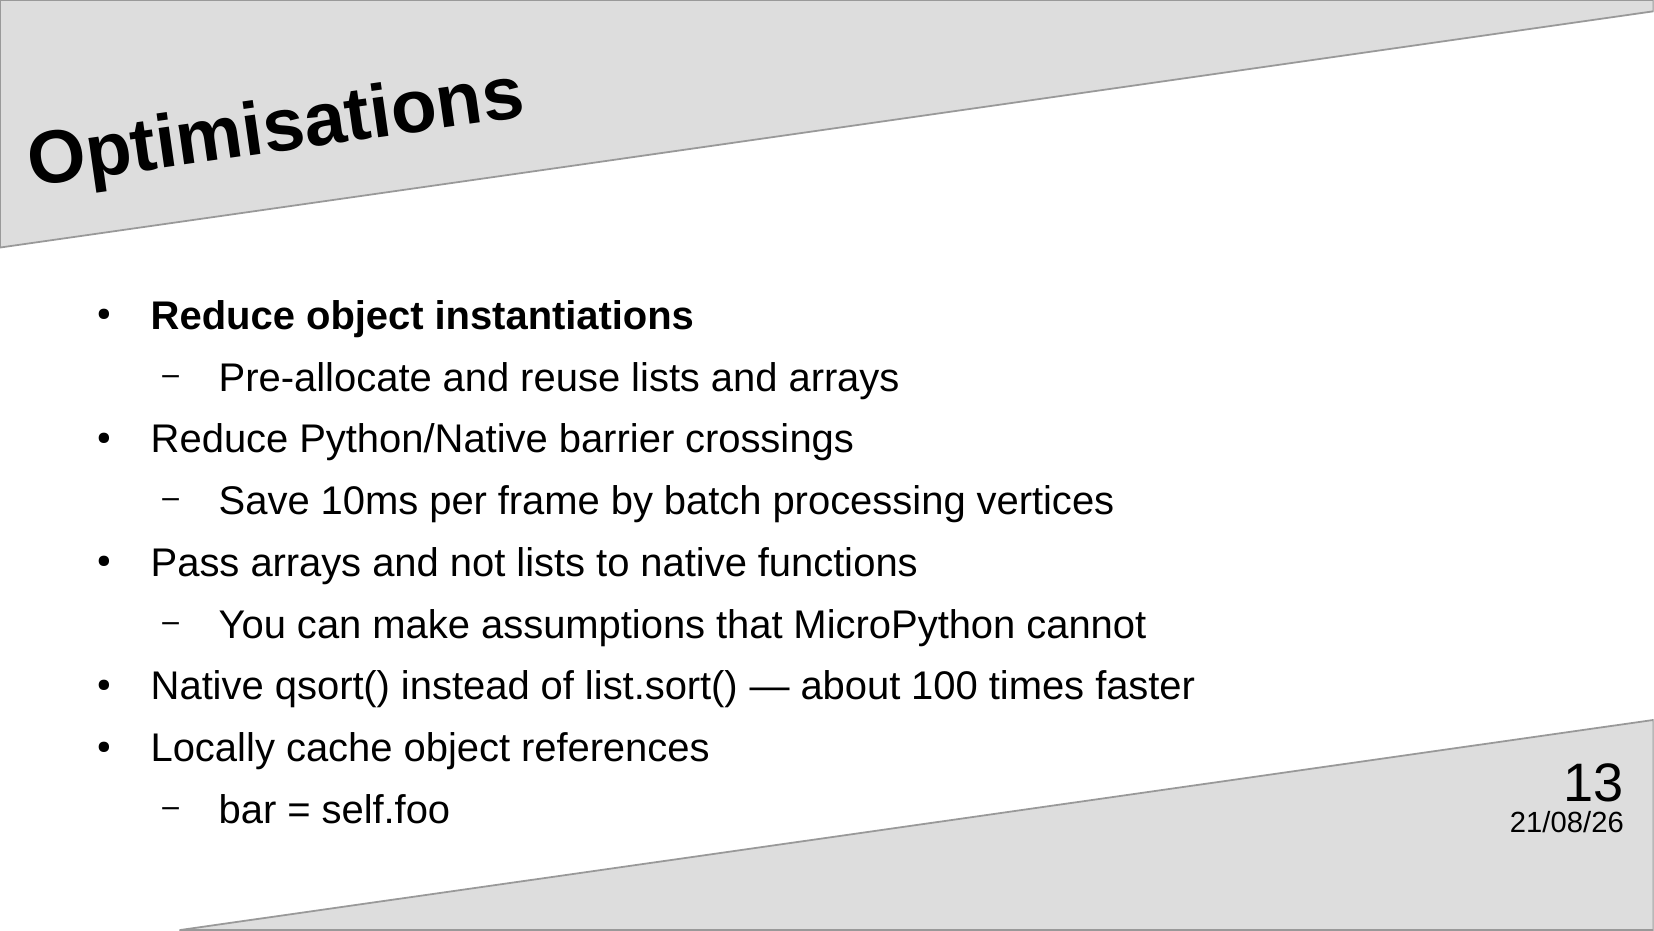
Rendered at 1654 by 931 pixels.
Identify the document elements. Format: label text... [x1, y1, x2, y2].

list Reduce object instantiations Pre-allocate and reuse lists and arrays Reduce Python/Native barrier crossings Save 10ms per frame by batch processing vertices Pass arrays and not lists to native functions You can make assumptions that MicroPython cannot Native qsort() instead of list.sort() ­— about 100 times faster Locally cache object references bar = self.foo [82, 292, 1447, 833]
title Optimisations [16, 0, 1501, 239]
